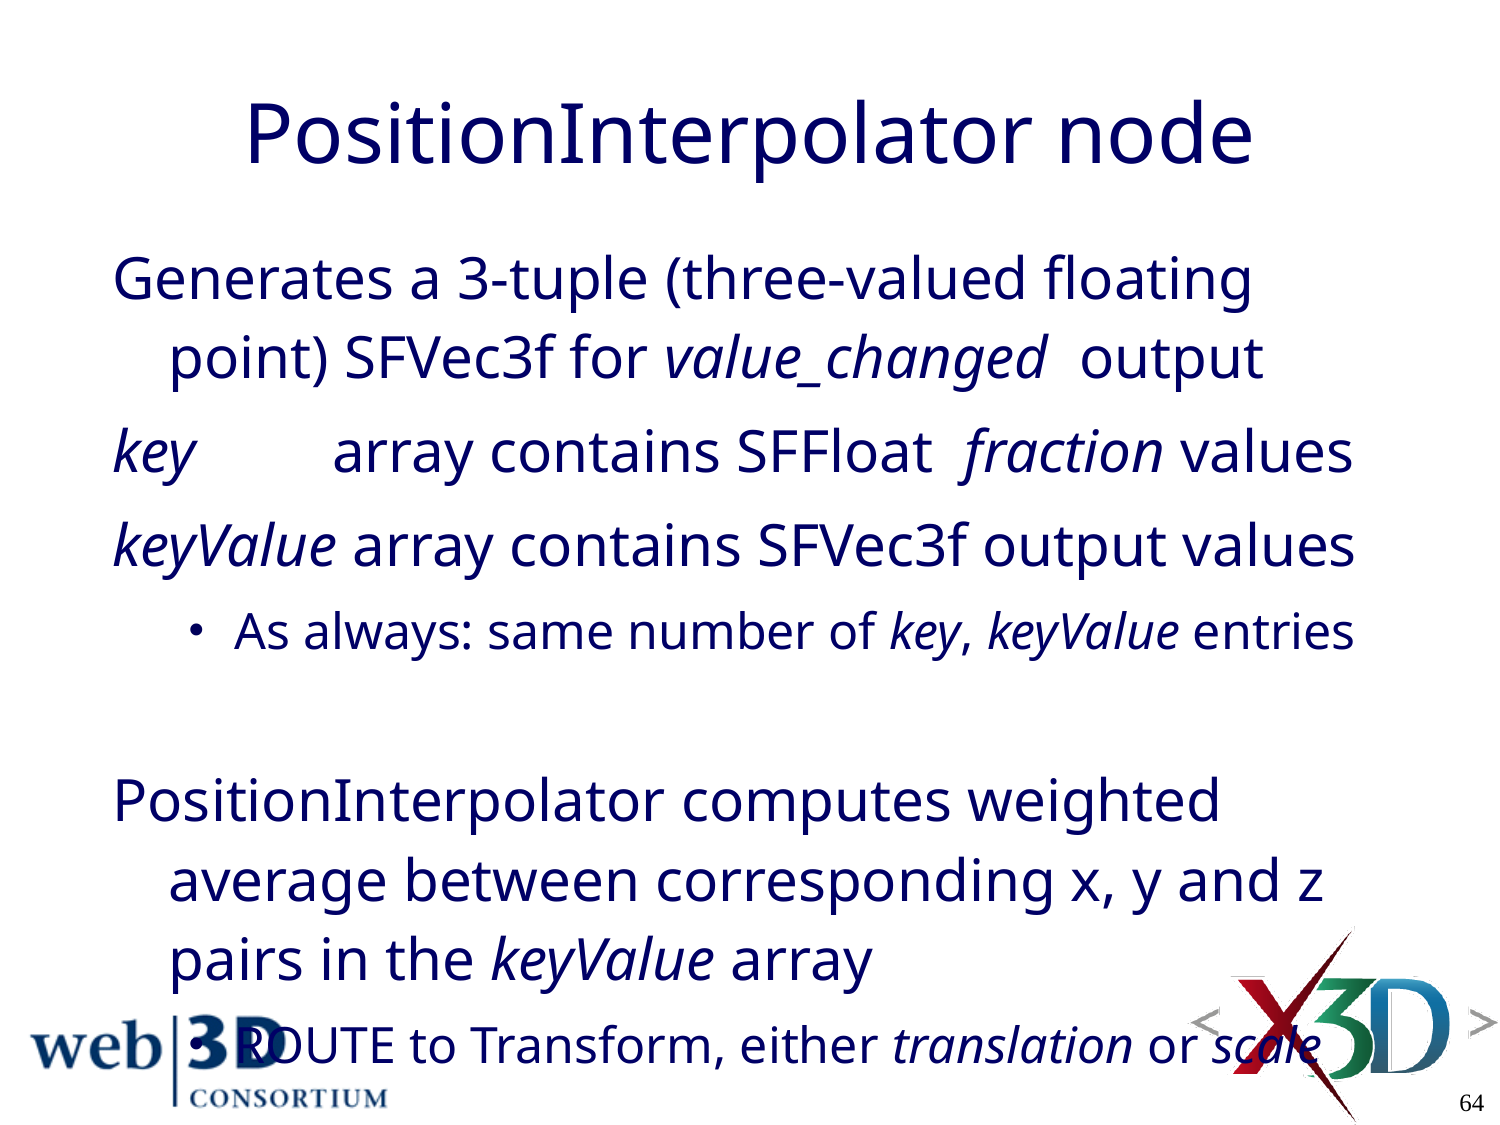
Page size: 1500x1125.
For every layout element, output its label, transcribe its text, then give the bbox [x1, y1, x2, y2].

picture [12, 998, 413, 1118]
picture [1187, 926, 1500, 1125]
list Generates a 3-tuple (three-valued floating point) SFVec3f for value_changed output key array contains SFFloat fraction values keyValue array contains SFVec3f output values As always: same number of key, keyValue entries PositionInterpolator computes weighted average between corresponding x, y and z pairs in the keyValue array ROUTE to Transform, either translation or scale [112, 237, 1388, 992]
title PositionInterpolator node [112, 44, 1388, 218]
